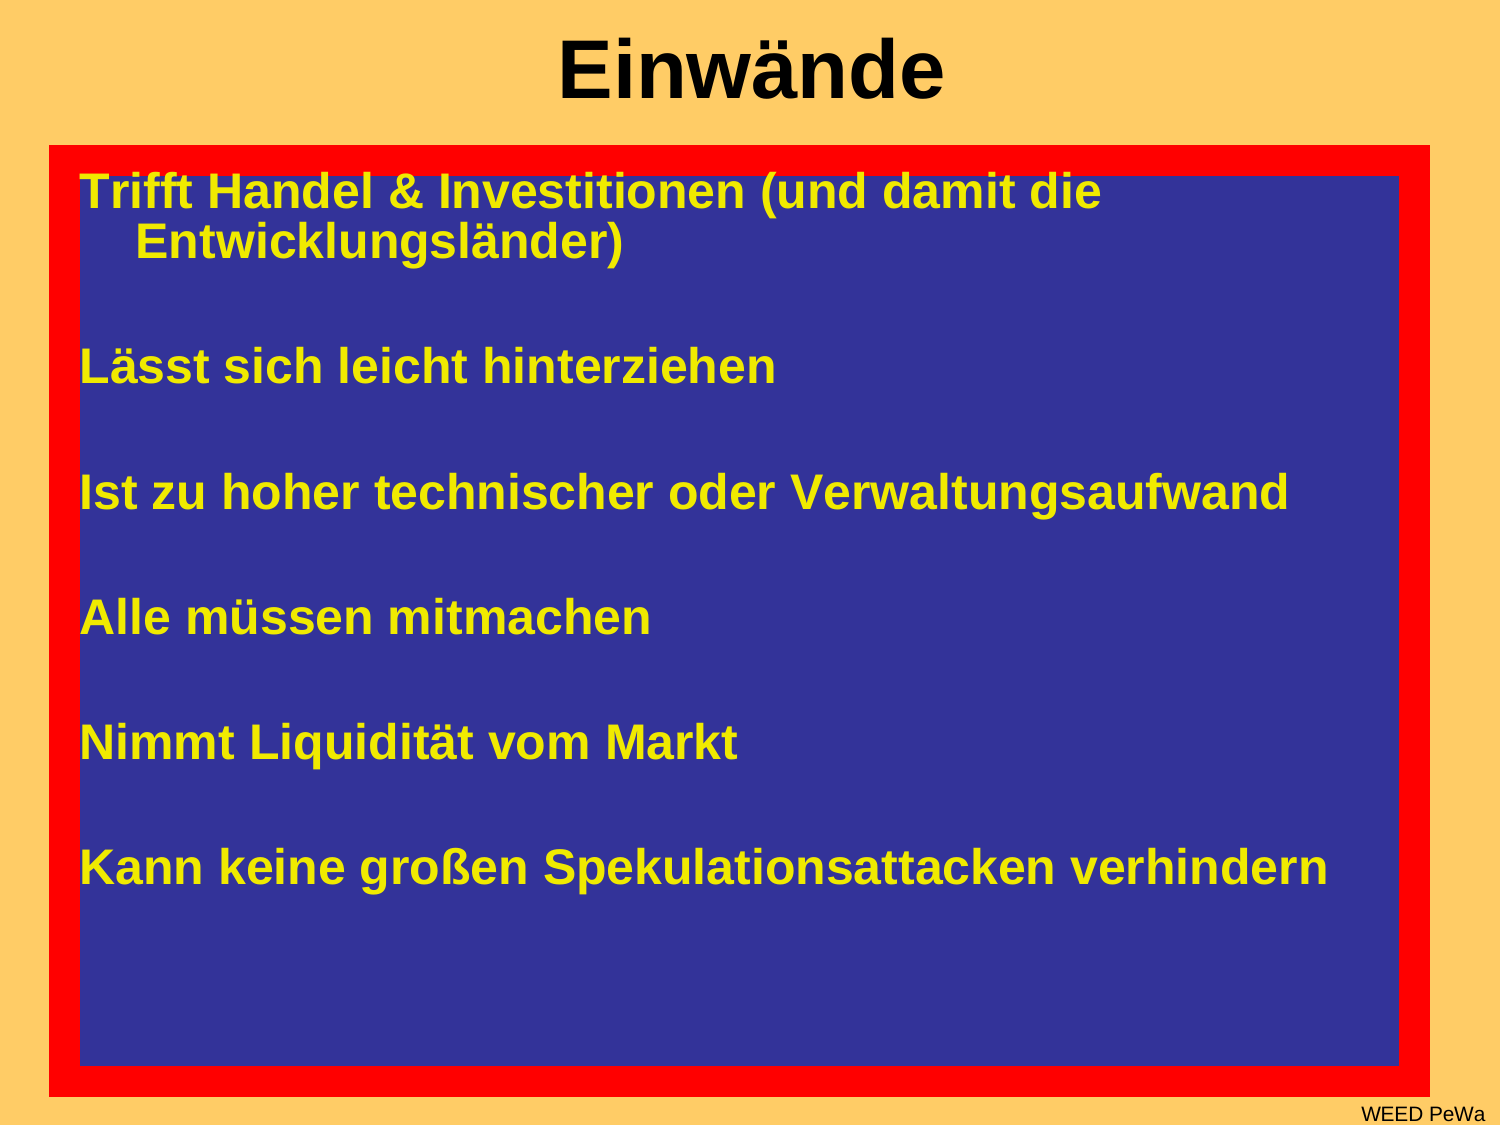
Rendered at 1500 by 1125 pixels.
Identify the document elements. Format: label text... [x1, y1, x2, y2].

list Trifft Handel & Investitionen (und damit die Entwicklungsländer) Lässt sich leicht hinterziehen Ist zu hoher technischer oder Verwaltungsaufwand Alle müssen mitmachen Nimmt Liquidität vom Markt Kann keine großen Spekulationsattacken verhindern [64, 160, 1415, 1082]
title Einwände [76, 0, 1427, 140]
text_box WEED PeWa [1216, 1095, 1500, 1125]
